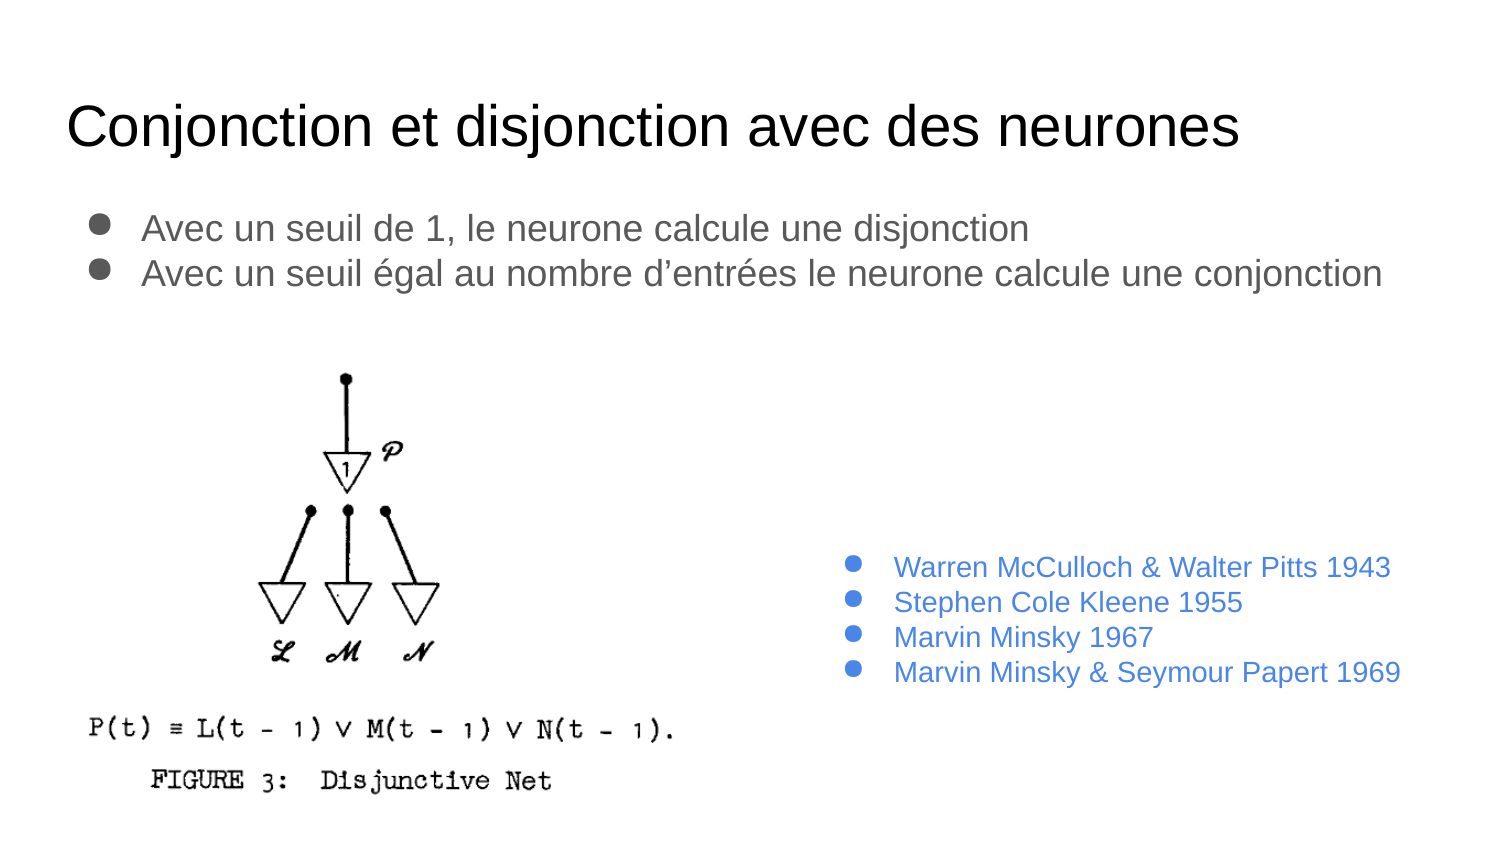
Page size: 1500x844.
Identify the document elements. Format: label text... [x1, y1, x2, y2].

text_box Warren McCulloch & Walter Pitts 1943 Stephen Cole Kleene 1955 Marvin Minsky 1967 Marvin Minsky & Seymour Papert 1969 [803, 533, 1463, 727]
list Avec un seuil de 1, le neurone calcule une disjonction Avec un seuil égal au nombre d’entrées le neurone calcule une conjonction [51, 189, 1449, 331]
title Conjonction et disjonction avec des neurones [51, 72, 1449, 167]
picture [24, 355, 693, 819]
